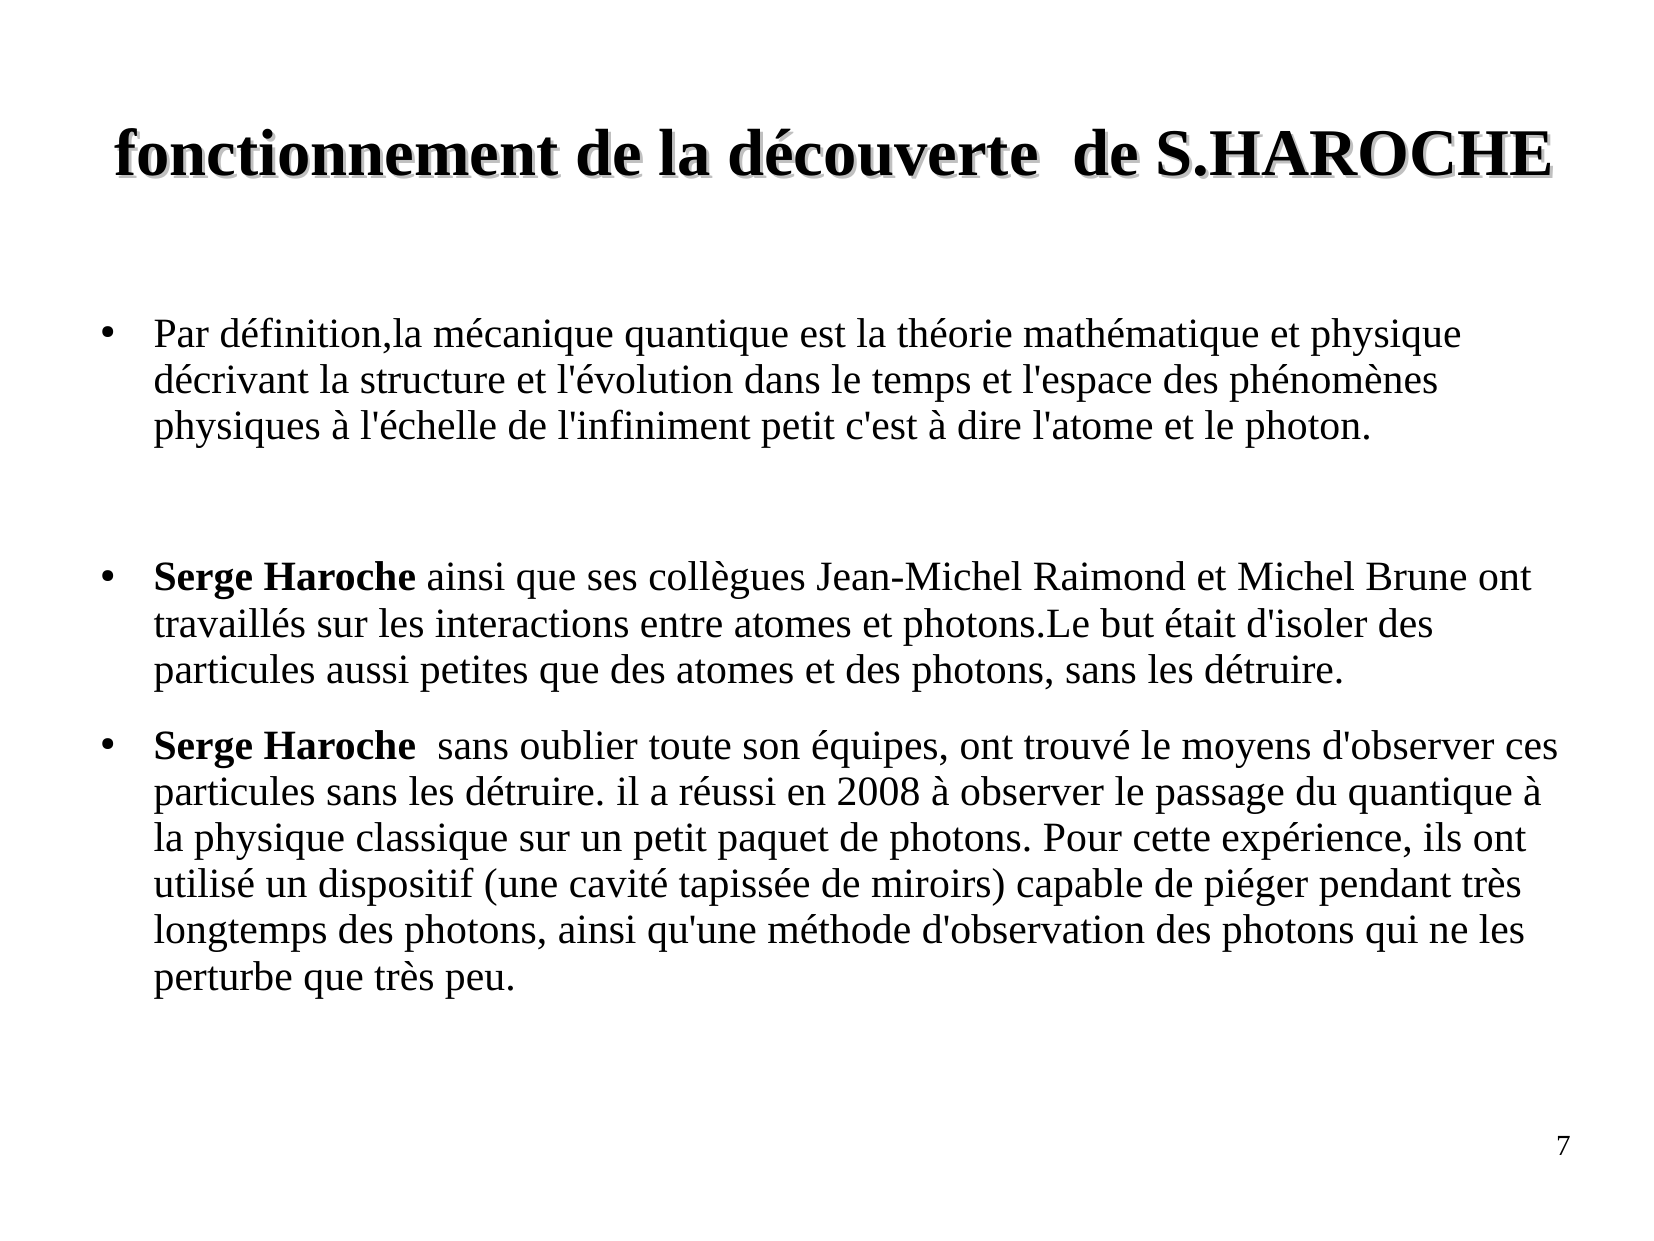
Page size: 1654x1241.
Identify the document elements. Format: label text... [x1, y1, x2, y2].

title fonctionnement de la découverte de S.HAROCHE [82, 49, 1571, 257]
list Par définition,la mécanique quantique est la théorie mathématique et physique décrivant la structure et l'évolution dans le temps et l'espace des phénomènes physiques à l'échelle de l'infiniment petit c'est à dire l'atome et le photon. Serge Haroche ainsi que ses collègues Jean-Michel Raimond et Michel Brune ont travaillés sur les interactions entre atomes et photons.Le but était d'isoler des particules aussi petites que des atomes et des photons, sans les détruire. Serge Haroche sans oublier toute son équipes, ont trouvé le moyens d'observer ces particules sans les détruire. il a réussi en 2008 à observer le passage du quantique à la physique classique sur un petit paquet de photons. Pour cette expérience, ils ont utilisé un dispositif (une cavité tapissée de miroirs) capable de piéger pendant très longtemps des photons, ainsi qu'une méthode d'observation des photons qui ne les perturbe que très peu. [82, 309, 1571, 1129]
